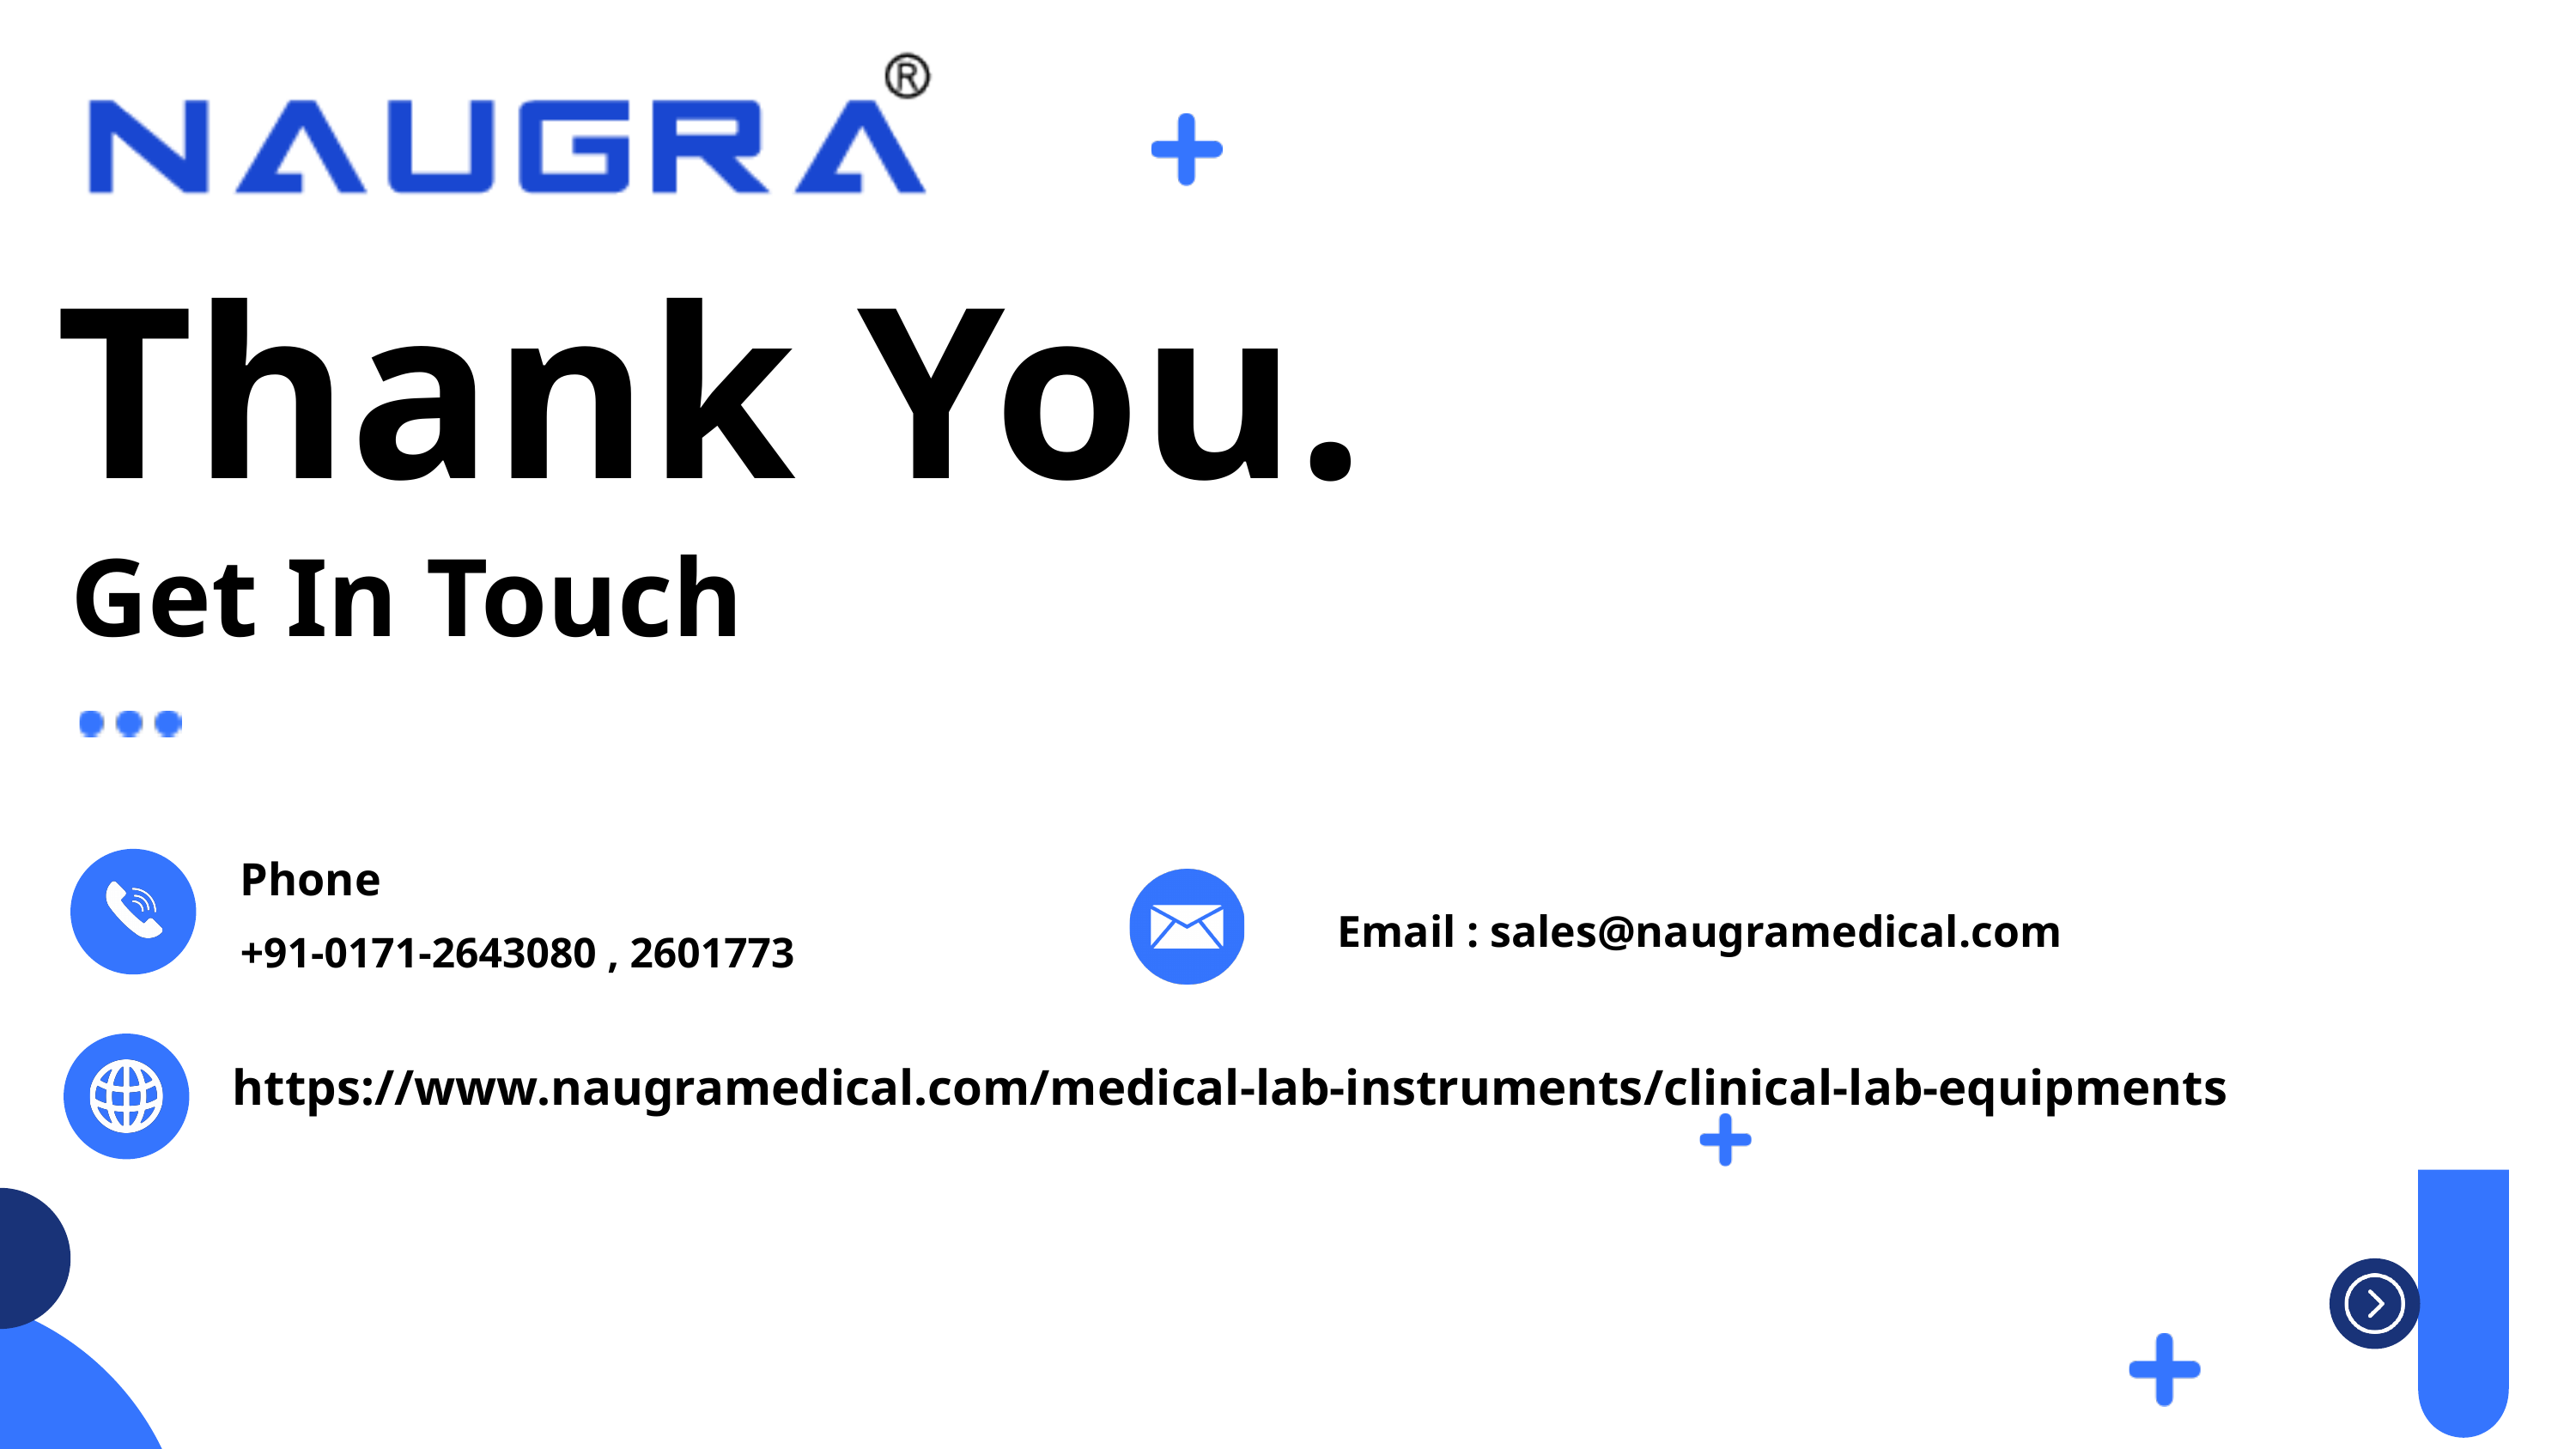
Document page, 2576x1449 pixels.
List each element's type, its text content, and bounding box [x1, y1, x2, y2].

text_box Phone [240, 842, 485, 906]
text_box [2129, 1333, 2201, 1407]
text_box Email : sales@naugramedical.com [1315, 895, 2084, 956]
text_box https://www.naugramedical.com/medical-lab-instruments/clinical-lab-equipments [232, 1055, 2330, 1115]
text_box [79, 711, 182, 737]
text_box [70, 848, 197, 975]
text_box [1151, 113, 1223, 186]
text_box Thank You. [56, 241, 1590, 526]
text_box [1129, 869, 1245, 985]
text_box [0, 1187, 162, 1449]
text_box [82, 50, 945, 199]
text_box [2329, 1169, 2509, 1438]
text_box [1699, 1115, 1752, 1167]
text_box [64, 1034, 190, 1160]
text_box Get In Touch [70, 529, 841, 658]
text_box +91-0171-2643080 , 2601773 [240, 925, 1104, 977]
